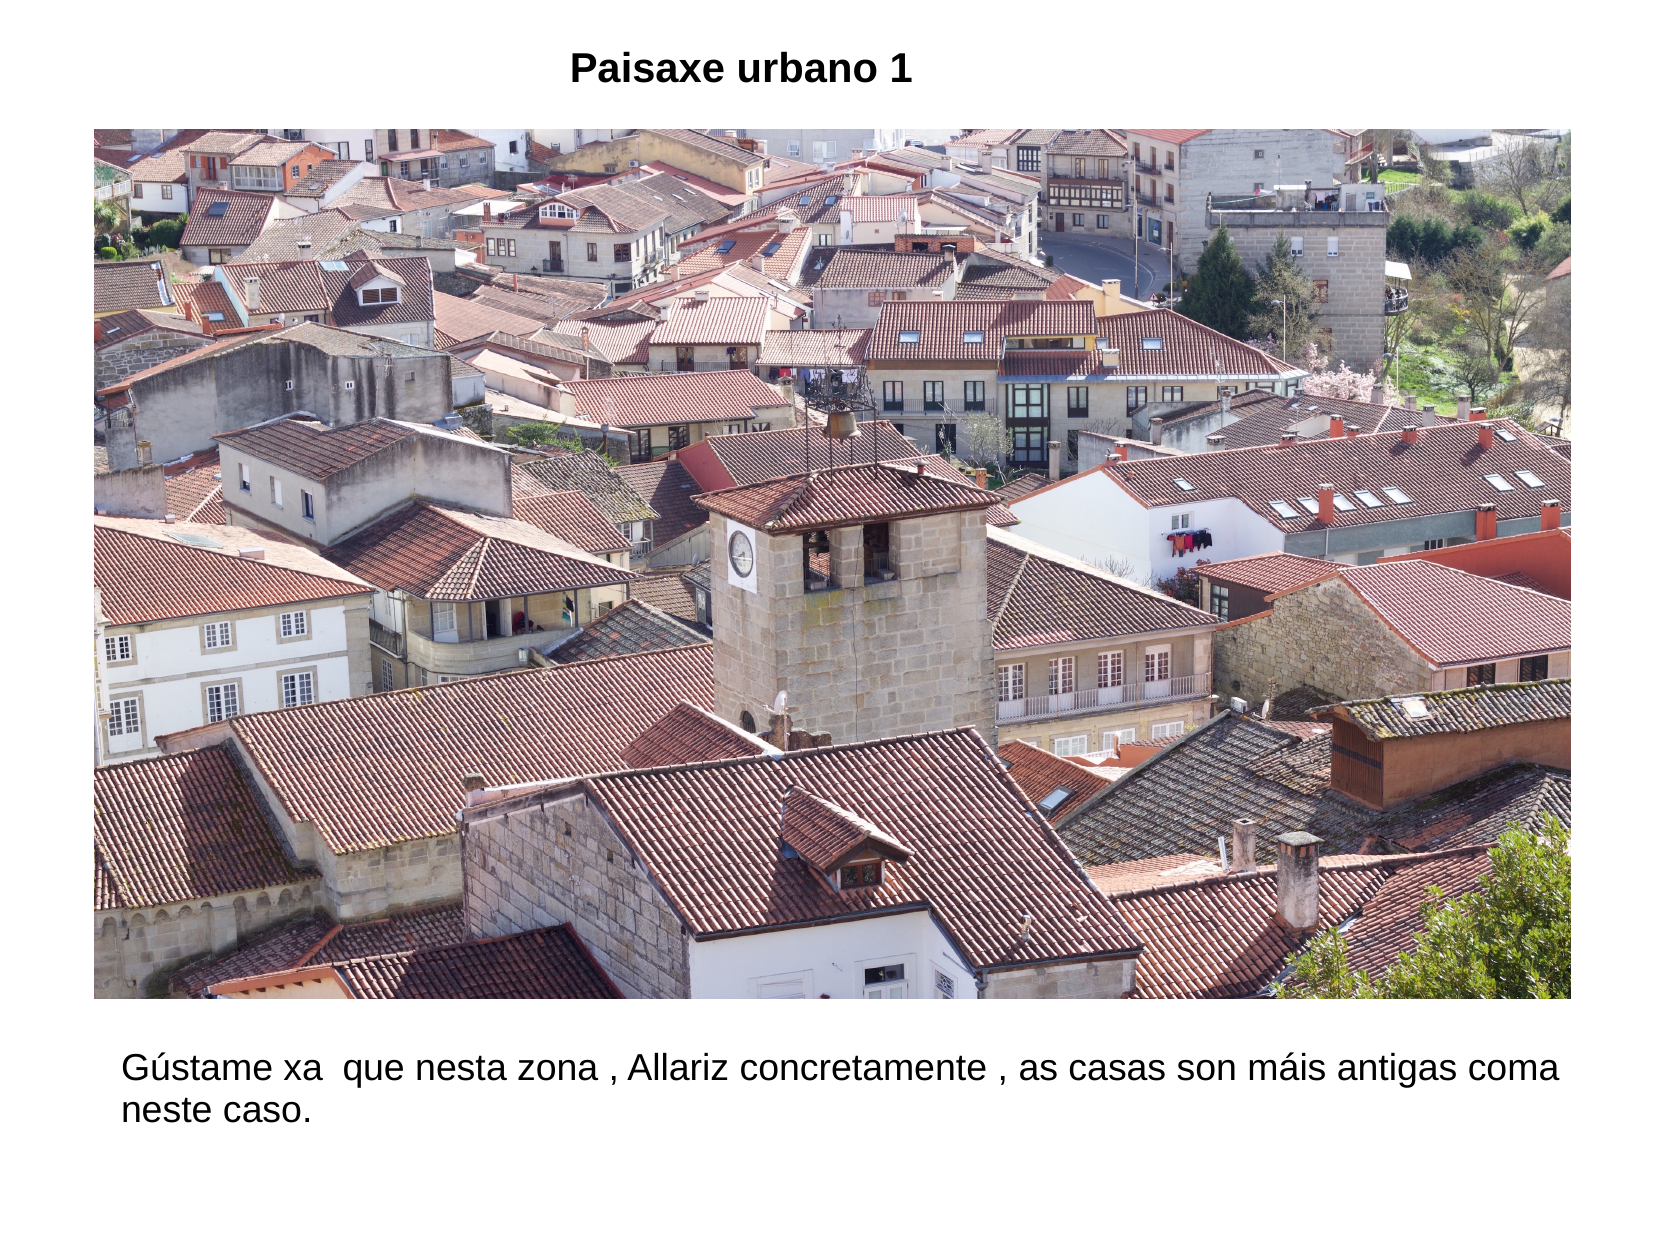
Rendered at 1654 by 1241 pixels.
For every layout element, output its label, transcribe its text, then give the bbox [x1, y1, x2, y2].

text_box Gústame xa que nesta zona , Allariz concretamente , as casas son máis antigas coma neste caso. [106, 1039, 1575, 1217]
picture [94, 129, 1571, 999]
text_box Paisaxe urbano 1 [555, 37, 928, 99]
